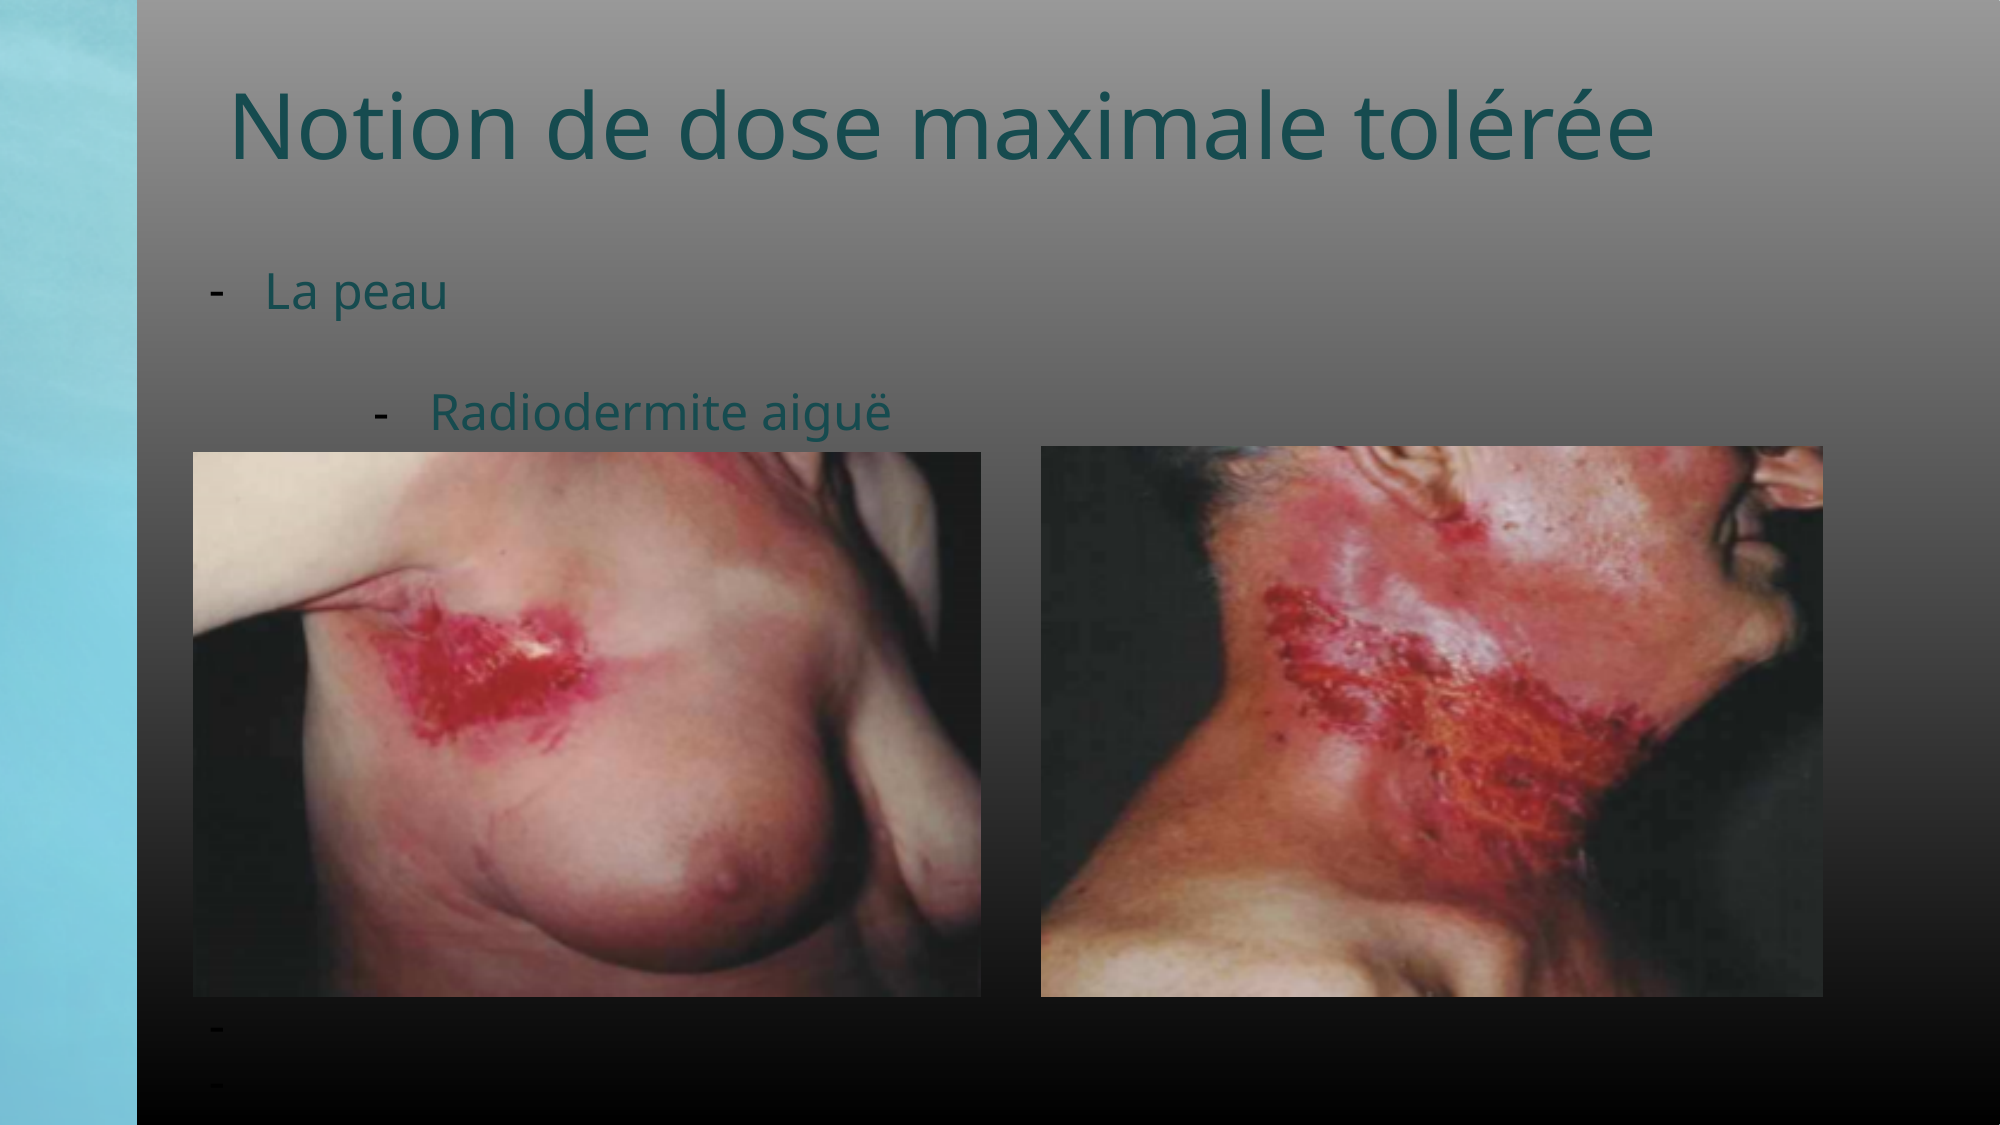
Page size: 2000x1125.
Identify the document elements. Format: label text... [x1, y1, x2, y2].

title Notion de dose maximale tolérée [212, 62, 1728, 188]
picture [193, 452, 981, 997]
list La peau Radiodermite aiguë [193, 199, 1981, 1060]
picture [1041, 446, 1823, 997]
